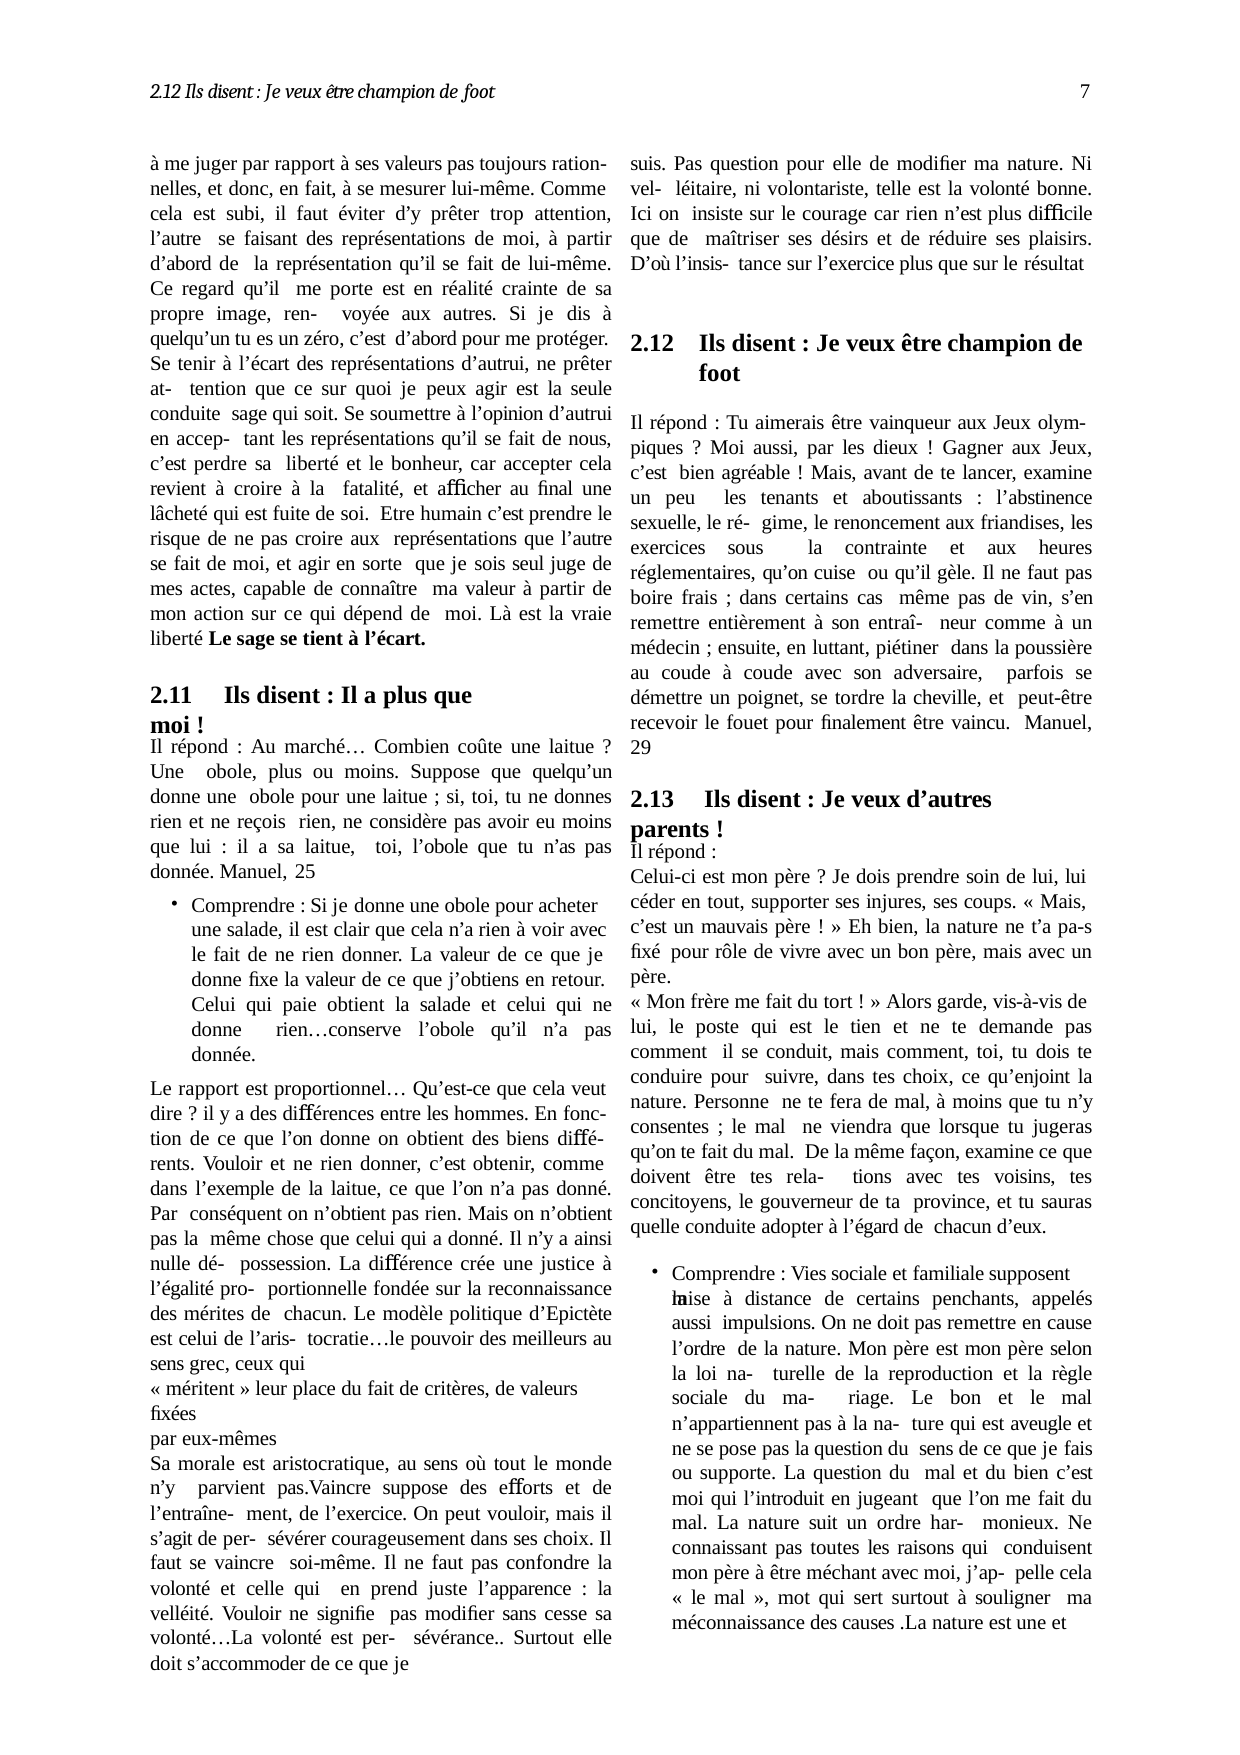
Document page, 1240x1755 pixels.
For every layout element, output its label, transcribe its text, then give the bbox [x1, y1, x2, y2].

text_box mise à distance de certains penchants, appelés aussi impulsions. On ne doit pas remettre en cause l’ordre de la nature. Mon père est mon père selon la loi na- turelle de la reproduction et la règle sociale du ma- riage. Le bon et le mal n’appartiennent pas à la na- ture qui est aveugle et ne se pose pas la question du sens de ce que je fais ou supporte. La question du mal et du bien c’est moi qui l’introduit en jugeant que l’on me fait du mal. La nature suit un ordre har- monieux. Ne connaissant pas toutes les raisons qui conduisent mon père à être méchant avec moi, j’ap- pelle cela « le mal », mot qui sert surtout à souligner ma méconnaissance des causes .La nature est une et [669, 1282, 1093, 1634]
text_box 2.12 Ils disent : Je veux être champion de foot [147, 75, 535, 103]
text_box 2.11 Ils disent : Il a plus que moi ! [147, 676, 527, 730]
text_box 2.12 Ils disent : Je veux être champion de foot [628, 322, 1093, 386]
text_box 2.13 Ils disent : Je veux d’autres parents ! [628, 780, 1087, 825]
text_box Comprendre : Vies sociale et familiale supposent la [649, 1257, 1093, 1285]
text_box 7 [1077, 75, 1093, 103]
text_box Il répond : Celui-ci est mon père ? Je dois prendre soin de lui, lui céder en tout, supporter ses injures, ses coups. « Mais, c’est un mauvais père ! » Eh bien, la nature ne t’a pa-s ﬁxé pour rôle de vivre avec un bon père, mais avec un père. « Mon frère me fait du tort ! » Alors garde, vis-à-vis de lui, le poste qui est le tien et ne te demande pas comment il se conduit, mais comment, toi, tu dois te conduire pour suivre, dans tes choix, ce qu’enjoint la nature. Personne ne te fera de mal, à moins que tu n’y consentes ; le mal ne viendra que lorsque tu jugeras qu’on te fait du mal. De la même façon, examine ce que doivent être tes rela- tions avec tes voisins, tes concitoyens, le gouverneur de ta province, et tu sauras quelle conduite adopter à l’égard de chacun d’eux. [628, 825, 1093, 1249]
text_box Il répond : Au marché… Combien coûte une laitue ? Une obole, plus ou moins. Suppose que quelqu’un donne une obole pour une laitue ; si, toi, tu ne donnes rien et ne reçois rien, ne considère pas avoir eu moins que lui : il a sa laitue, toi, l’obole que tu n’as pas donnée. Manuel, 25 [147, 730, 612, 883]
text_box Comprendre : Si je donne une obole pour acheter [168, 889, 612, 917]
text_box une salade, il est clair que cela n’a rien à voir avec le fait de ne rien donner. La valeur de ce que je donne ﬁxe la valeur de ce que j’obtiens en retour. Celui qui paie obtient la salade et celui qui ne donne rien…conserve l’obole qu’il n’a pas donnée. [189, 914, 612, 1041]
text_box à me juger par rapport à ses valeurs pas toujours ration- nelles, et donc, en fait, à se mesurer lui-même. Comme cela est subi, il faut éviter d’y prêter trop attention, l’autre se faisant des représentations de moi, à partir d’abord de la représentation qu’il se fait de lui-même. Ce regard qu’il me porte est en réalité crainte de sa propre image, ren- voyée aux autres. Si je dis à quelqu’un tu es un zéro, c’est d’abord pour me protéger. Se tenir à l’écart des représentations d’autrui, ne prêter at- tention que ce sur quoi je peux agir est la seule conduite sage qui soit. Se soumettre à l’opinion d’autrui en accep- tant les représentations qu’il se fait de nous, c’est perdre sa liberté et le bonheur, car accepter cela revient à croire à la fatalité, et aﬃcher au ﬁnal une lâcheté qui est fuite de soi. Etre humain c’est prendre le risque de ne pas croire aux représentations que l’autre se fait de moi, et agir en sorte que je sois seul juge de mes actes, capable de connaître ma valeur à partir de mon action sur ce qui dépend de moi. Là est la vraie liberté Le sage se tient à l’écart. [147, 147, 612, 660]
text_box Le rapport est proportionnel… Qu’est-ce que cela veut dire ? il y a des diﬀérences entre les hommes. En fonc- tion de ce que l’on donne on obtient des biens diﬀé- rents. Vouloir et ne rien donner, c’est obtenir, comme dans l’exemple de la laitue, ce que l’on n’a pas donné. Par conséquent on n’obtient pas rien. Mais on n’obtient pas la même chose que celui qui a donné. Il n’y a ainsi nulle dé- possession. La diﬀérence crée une justice à l’égalité pro- portionnelle fondée sur la reconnaissance des mérites de chacun. Le modèle politique d’Epictète est celui de l’aris- tocratie…le pouvoir des meilleurs au sens grec, ceux qui « méritent » leur place du fait de critères, de valeurs ﬁxées par eux-mêmes Sa morale est aristocratique, au sens où tout le monde n’y parvient pas.Vaincre suppose des eﬀorts et de l’entraîne- ment, de l’exercice. On peut vouloir, mais il s’agit de per- sévérer courageusement dans ses choix. Il faut se vaincre soi-même. Il ne faut pas confondre la volonté et celle qui en prend juste l’apparence : la velléité. Vouloir ne signiﬁe pas modiﬁer sans cesse sa volonté…La volonté est per- sévérance.. Surtout elle doit s’accommoder de ce que je [147, 1072, 612, 1685]
text_box Il répond : Tu aimerais être vainqueur aux Jeux olym- piques ? Moi aussi, par les dieux ! Gagner aux Jeux, c’est bien agréable ! Mais, avant de te lancer, examine un peu les tenants et aboutissants : l’abstinence sexuelle, le ré- gime, le renoncement aux friandises, les exercices sous la contrainte et aux heures réglementaires, qu’on cuise ou qu’il gèle. Il ne faut pas boire frais ; dans certains cas même pas de vin, s’en remettre entièrement à son entraî- neur comme à un médecin ; ensuite, en luttant, piétiner dans la poussière au coude à coude avec son adversaire, parfois se démettre un poignet, se tordre la cheville, et peut-être recevoir le fouet pour ﬁnalement être vaincu. Manuel, 29 [628, 406, 1093, 734]
text_box suis. Pas question pour elle de modiﬁer ma nature. Ni vel- léitaire, ni volontariste, telle est la volonté bonne. Ici on insiste sur le courage car rien n’est plus diﬃcile que de maîtriser ses désirs et de réduire ses plaisirs. D’où l’insis- tance sur l’exercice plus que sur le résultat [628, 147, 1093, 275]
